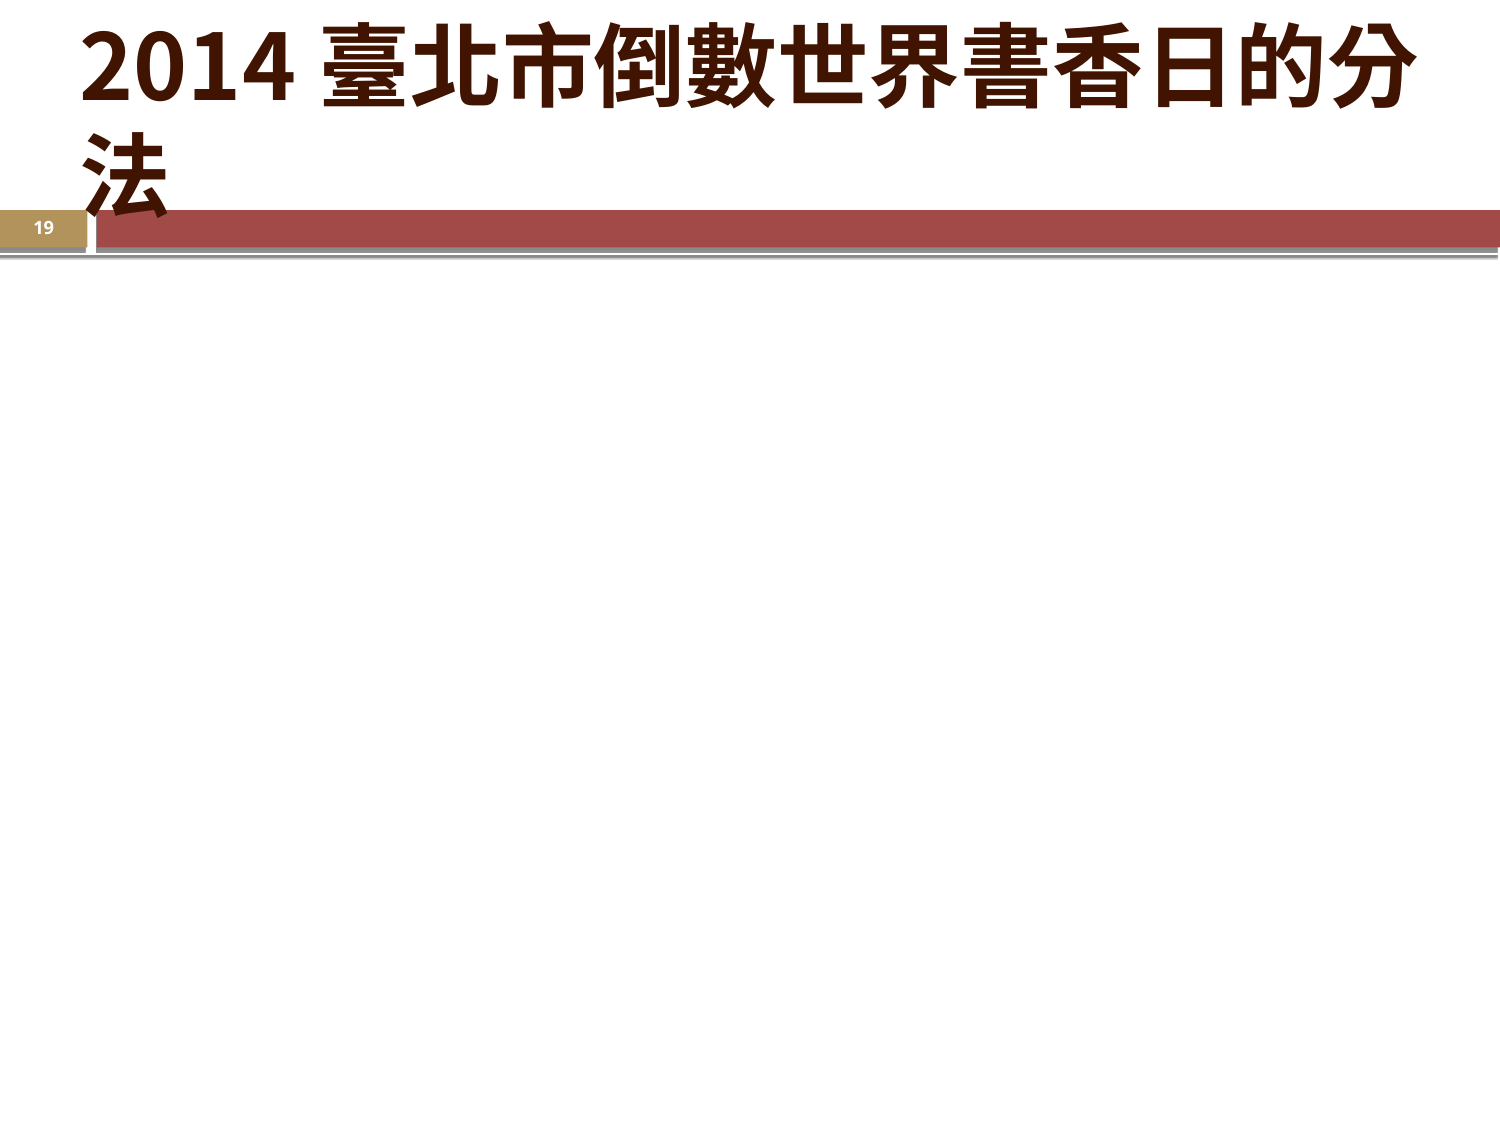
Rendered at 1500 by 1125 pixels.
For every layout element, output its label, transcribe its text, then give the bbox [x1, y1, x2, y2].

slide_number <編號> [0, 208, 88, 249]
title 2014臺北市倒數世界書香日的分法 [64, 37, 1483, 200]
